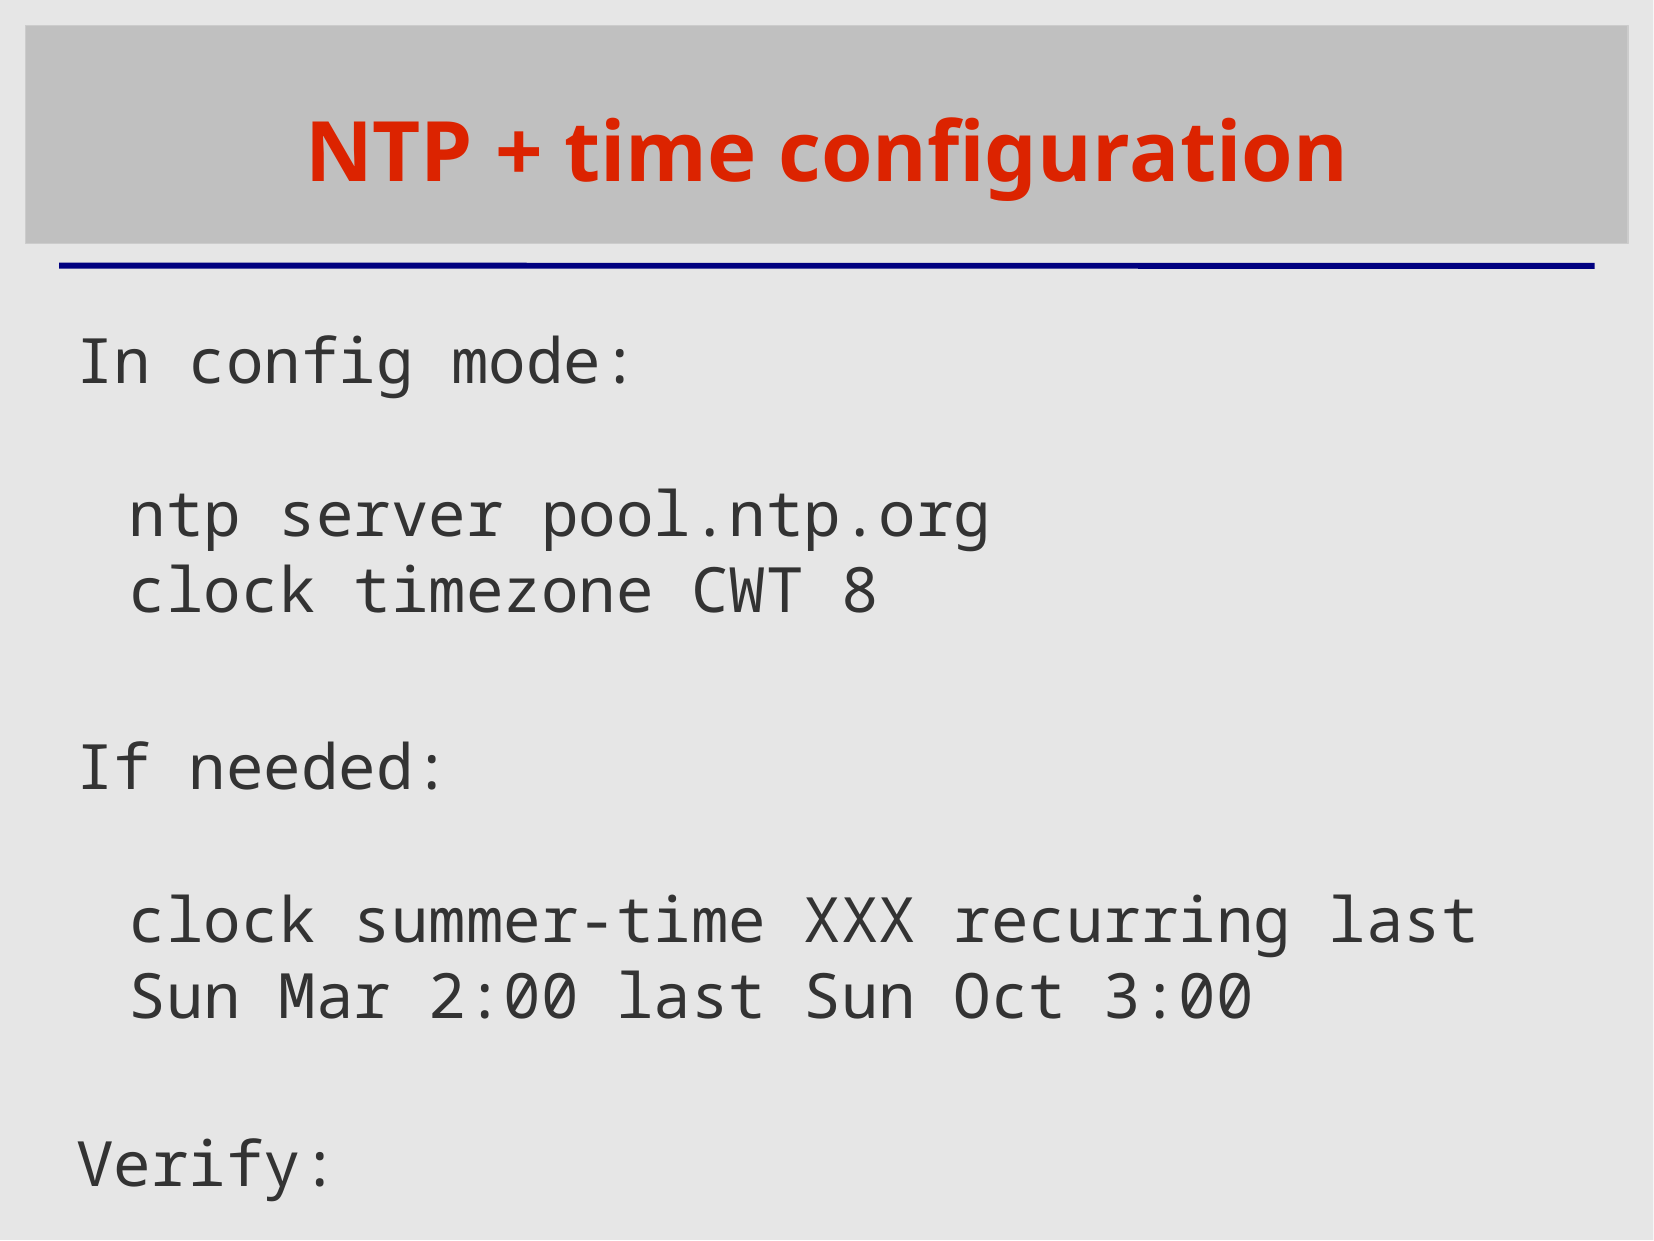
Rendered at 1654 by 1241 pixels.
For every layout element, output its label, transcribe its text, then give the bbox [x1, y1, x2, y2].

list In config mode: ntp server pool.ntp.org clock timezone CWT 8 If needed: clock summer-time XXX recurring last Sun Mar 2:00 last Sun Oct 3:00 Verify: show clock [59, 322, 1594, 1241]
title NTP + time configuration [121, 53, 1533, 245]
